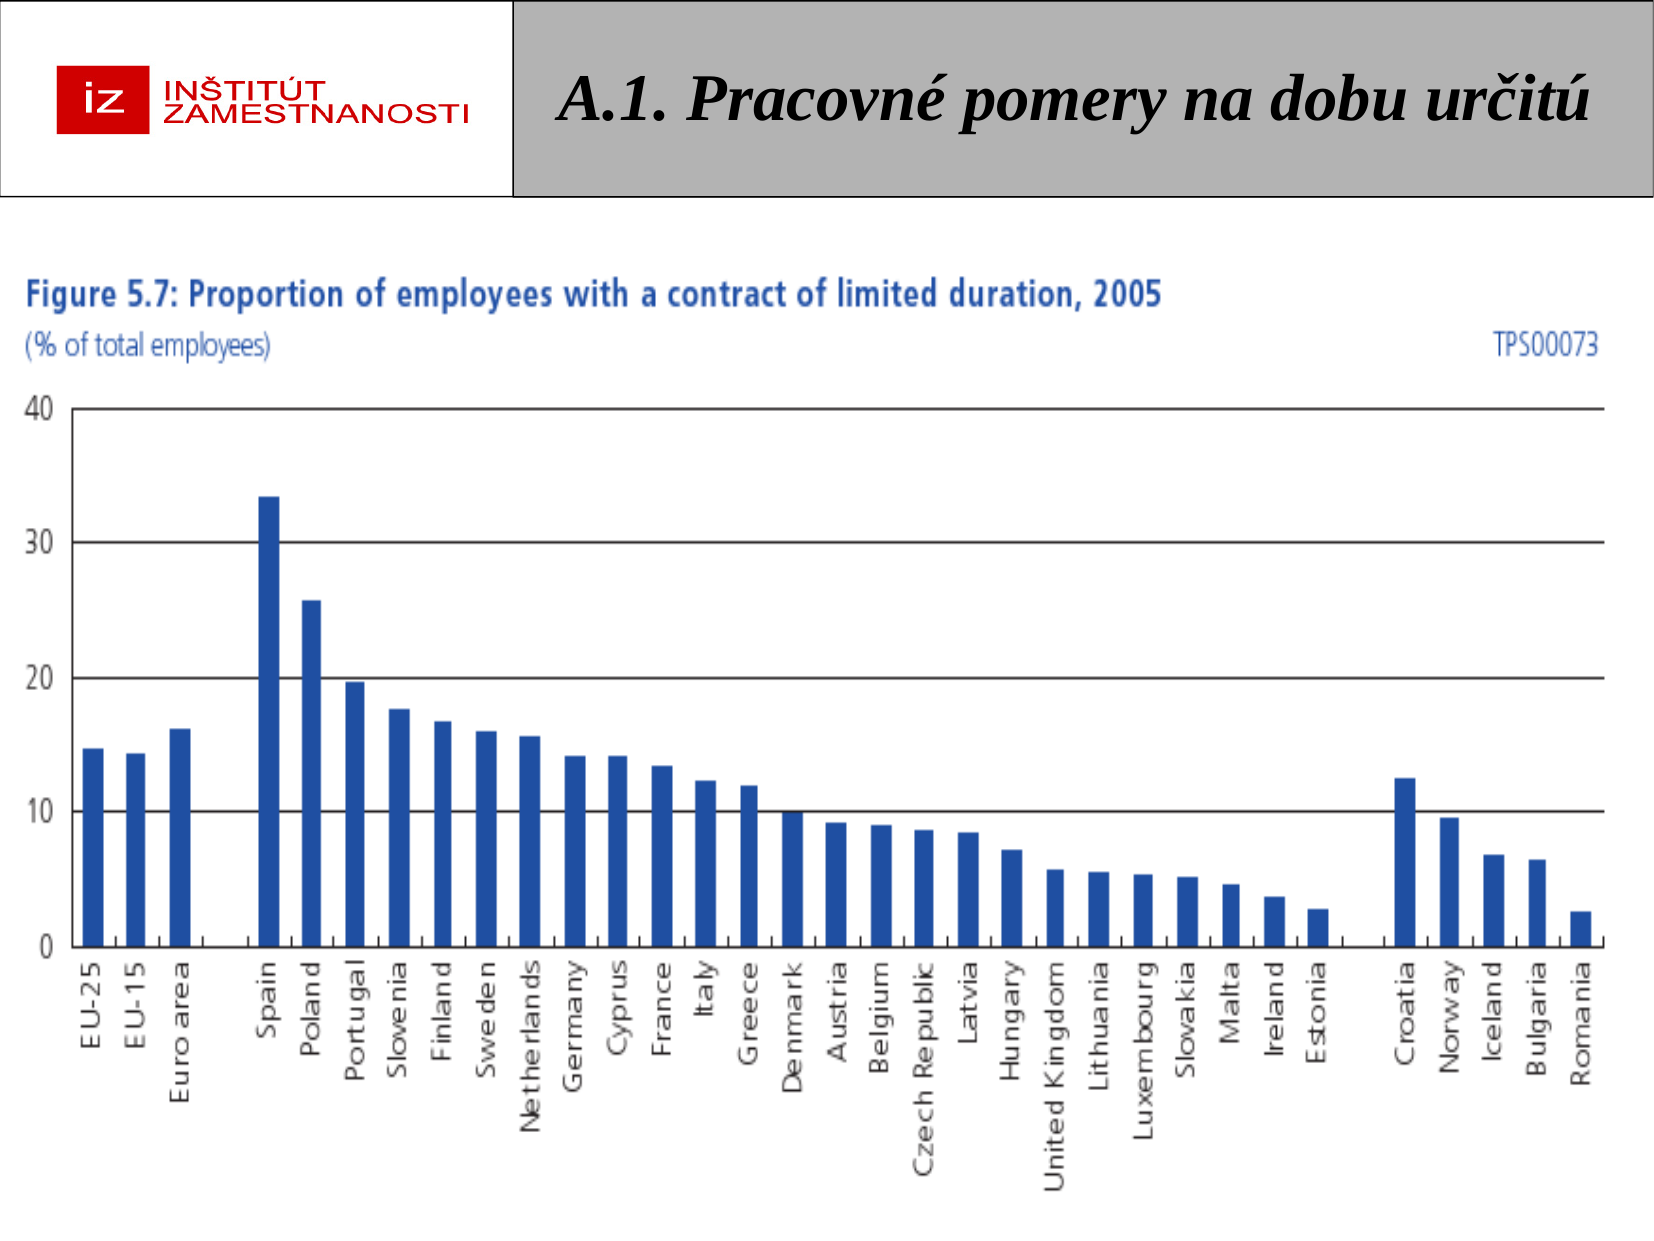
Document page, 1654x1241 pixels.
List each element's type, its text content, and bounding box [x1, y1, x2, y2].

picture [0, 206, 1654, 1211]
text_box [0, 0, 1654, 197]
picture [5, 6, 513, 190]
text_box A.1. Pracovné pomery na dobu určitú [541, 73, 1625, 148]
